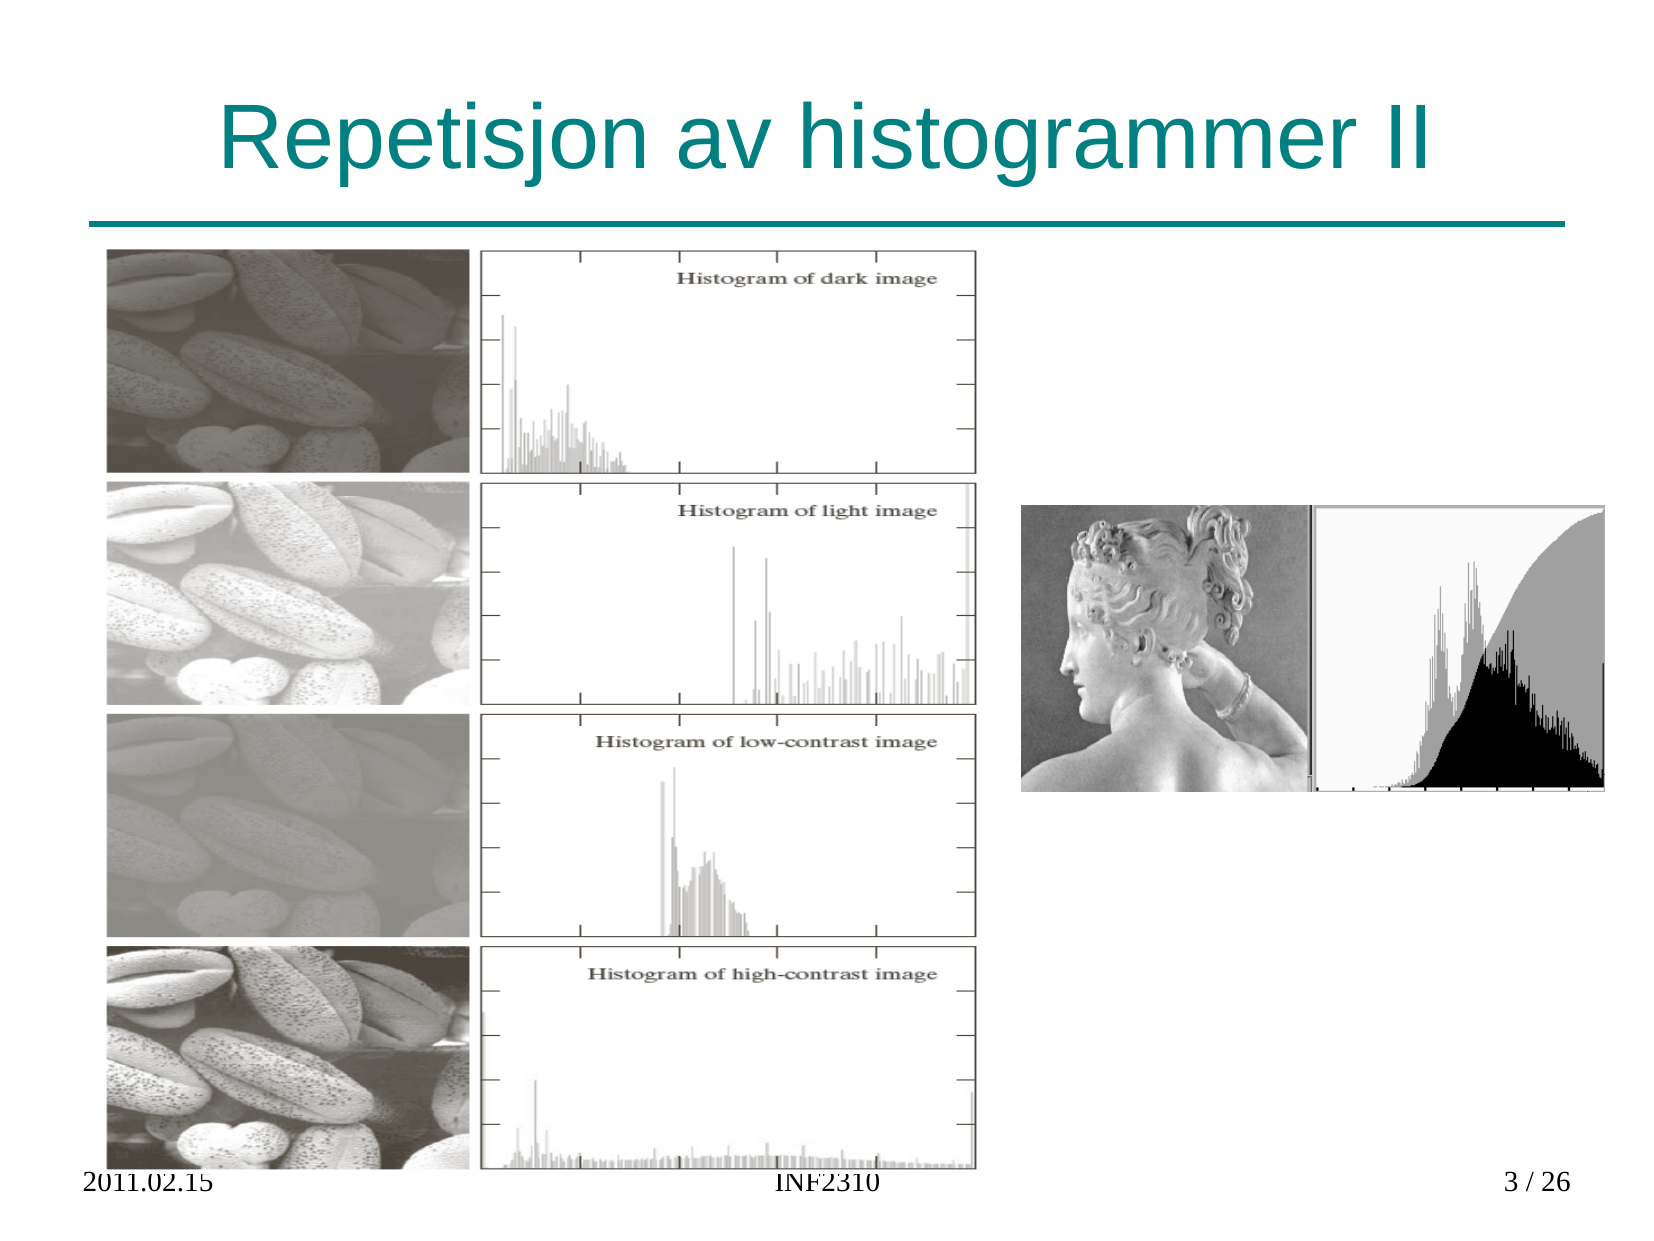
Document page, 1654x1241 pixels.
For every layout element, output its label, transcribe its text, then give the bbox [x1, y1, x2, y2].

picture [1021, 505, 1605, 792]
title Repetisjon av histogrammer II [123, 42, 1530, 222]
picture [100, 245, 982, 1174]
